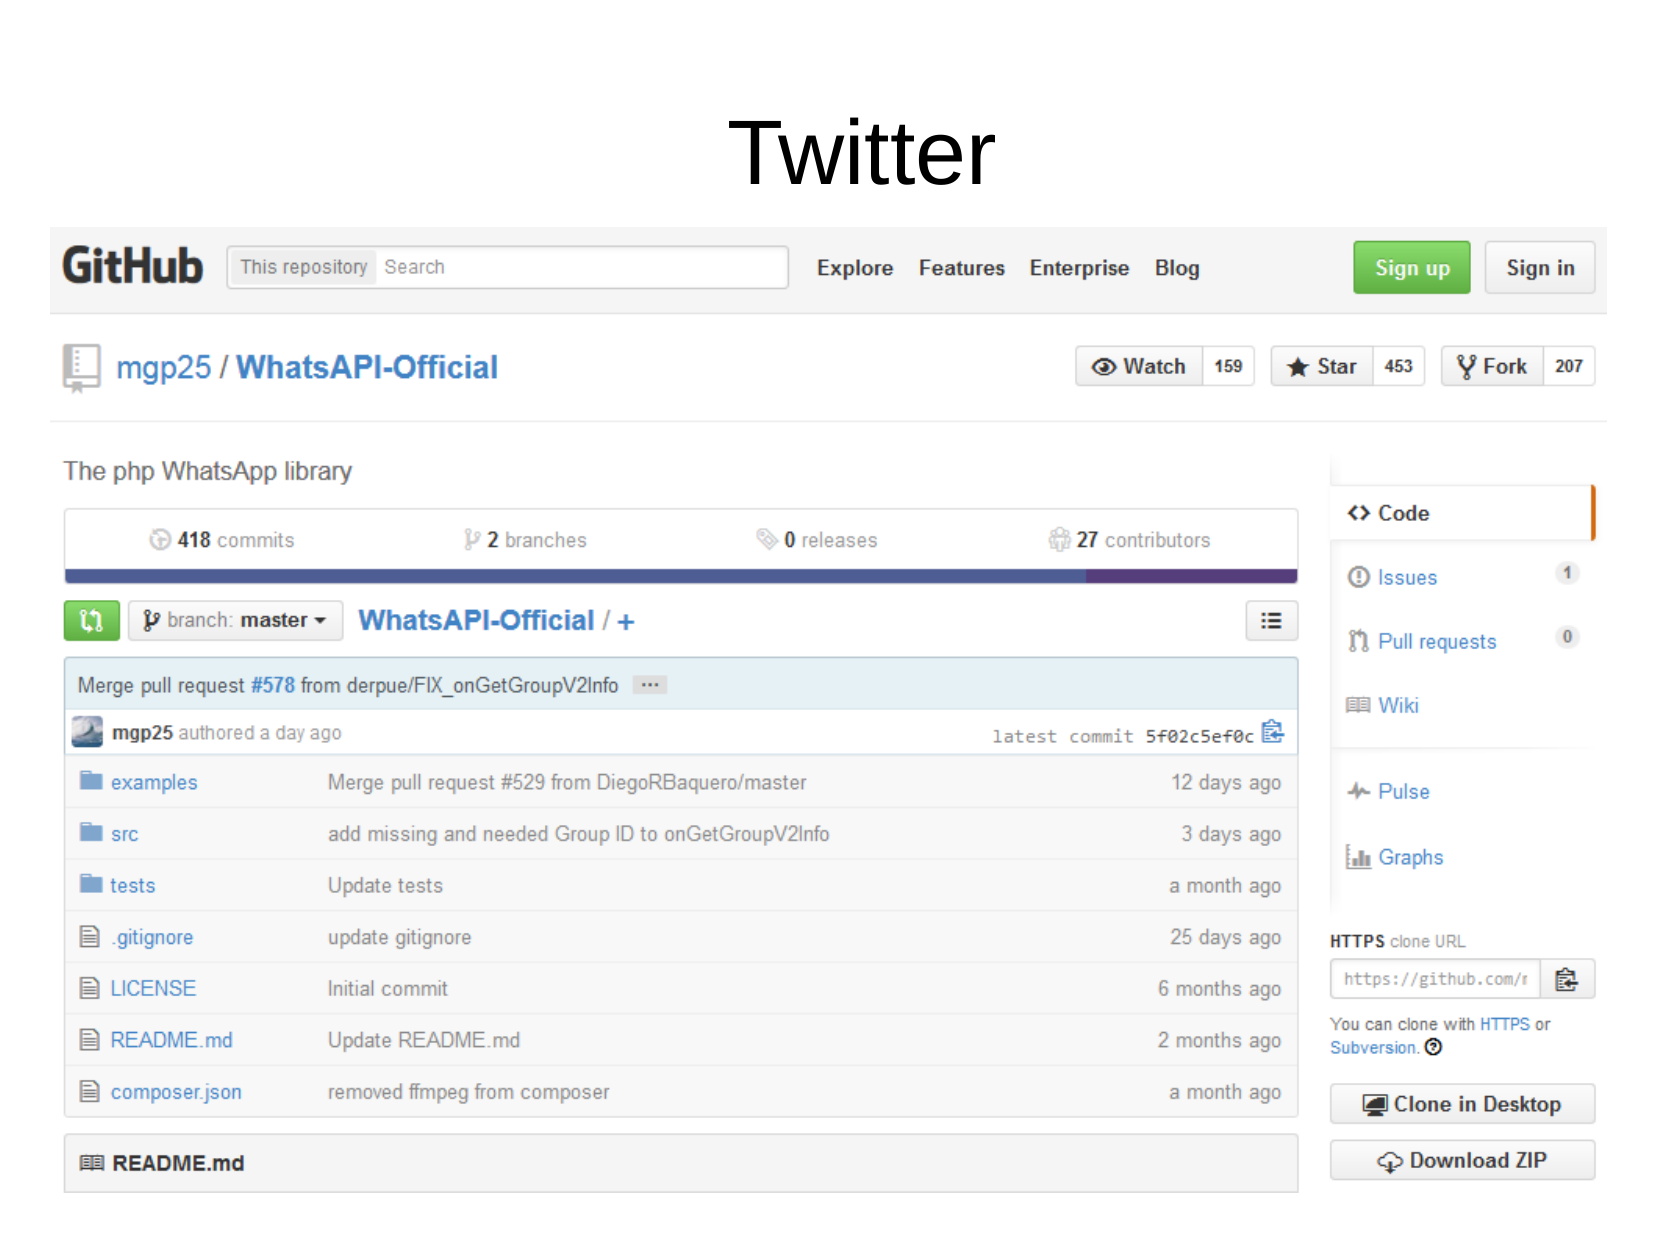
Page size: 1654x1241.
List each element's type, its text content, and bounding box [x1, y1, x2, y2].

title Twitter [82, 49, 1571, 227]
picture [50, 227, 1607, 1193]
